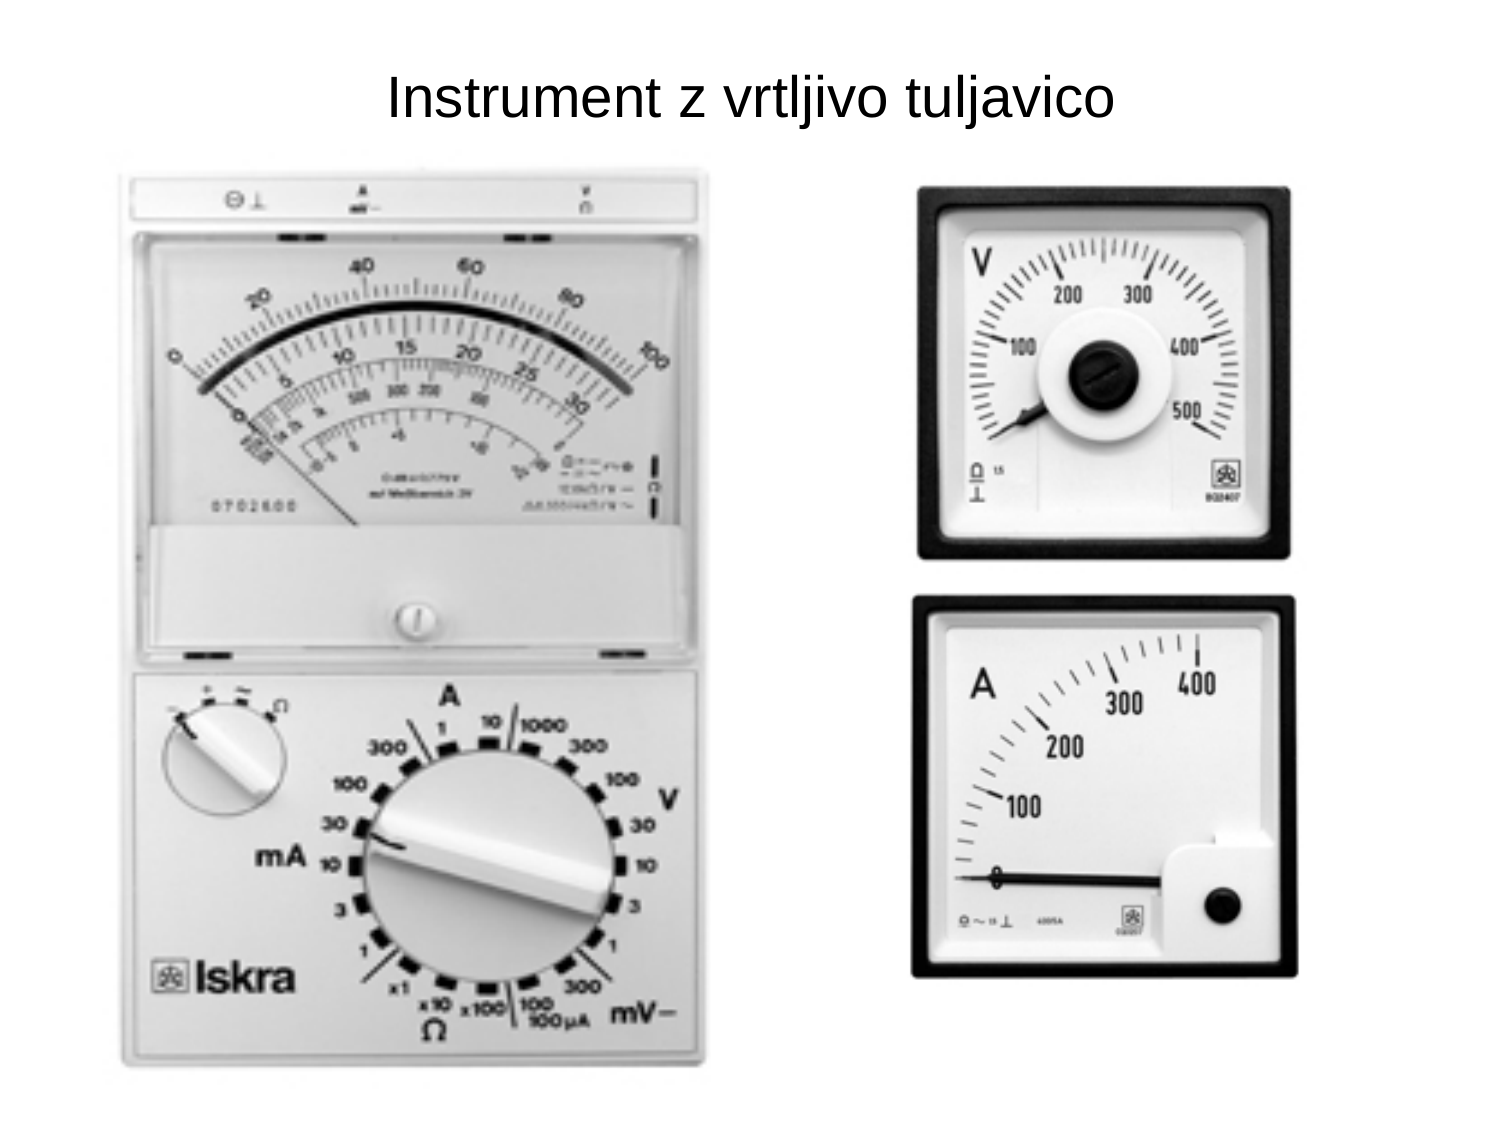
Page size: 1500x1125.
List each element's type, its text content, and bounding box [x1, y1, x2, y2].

picture [868, 188, 1341, 1000]
picture [76, 188, 761, 1125]
title Instrument z vrtljivo tuljavico [76, 0, 1427, 188]
